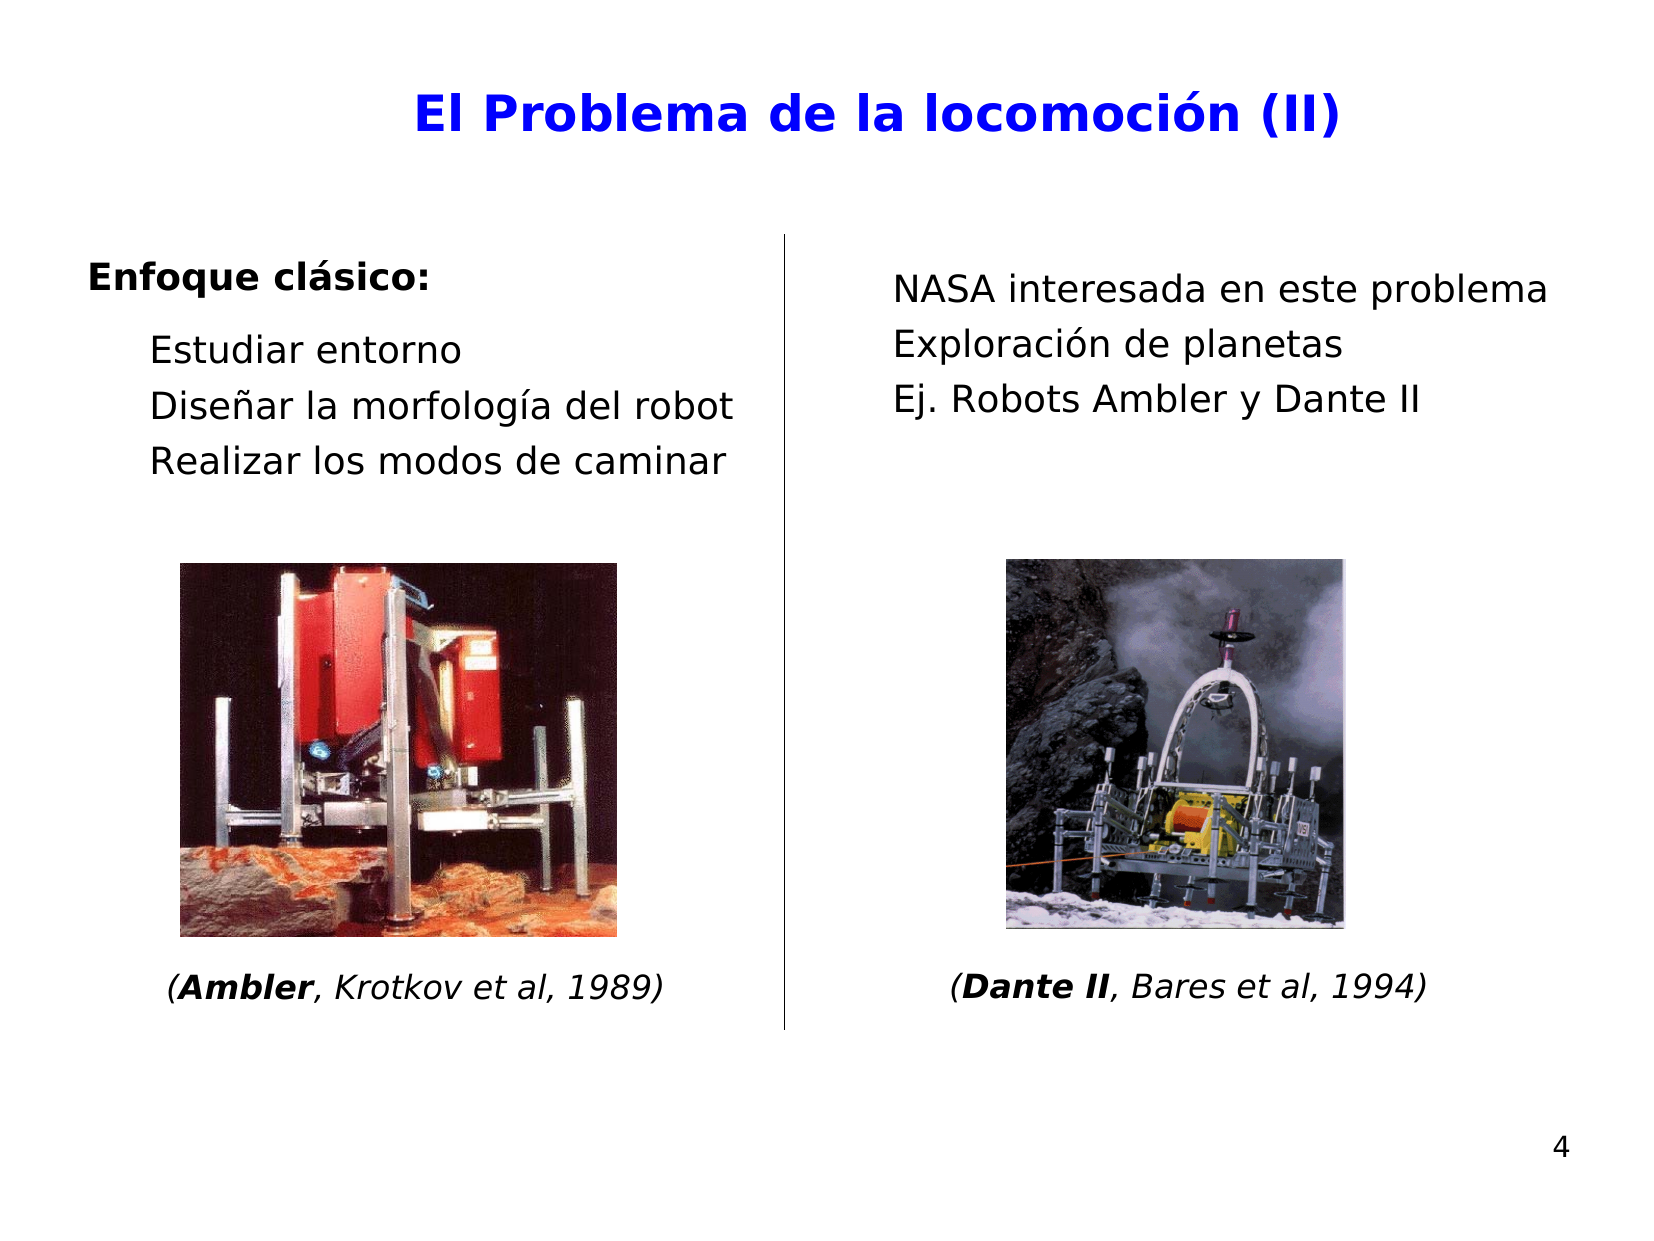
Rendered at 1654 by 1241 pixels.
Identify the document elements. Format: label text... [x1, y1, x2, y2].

text_box El Problema de la locomoción (II) [398, 77, 1358, 152]
picture [1006, 559, 1346, 929]
text_box Estudiar entorno Diseñar la morfología del robot Realizar los modos de caminar [122, 321, 767, 491]
picture [180, 563, 617, 938]
text_box Enfoque clásico: [72, 247, 447, 307]
text_box (Dante II, Bares et al, 1994) [934, 960, 1445, 1014]
text_box (Ambler, Krotkov et al, 1989) [151, 961, 681, 1016]
text_box NASA interesada en este problema Exploración de planetas Ej. Robots Ambler y Dante II [865, 260, 1578, 430]
